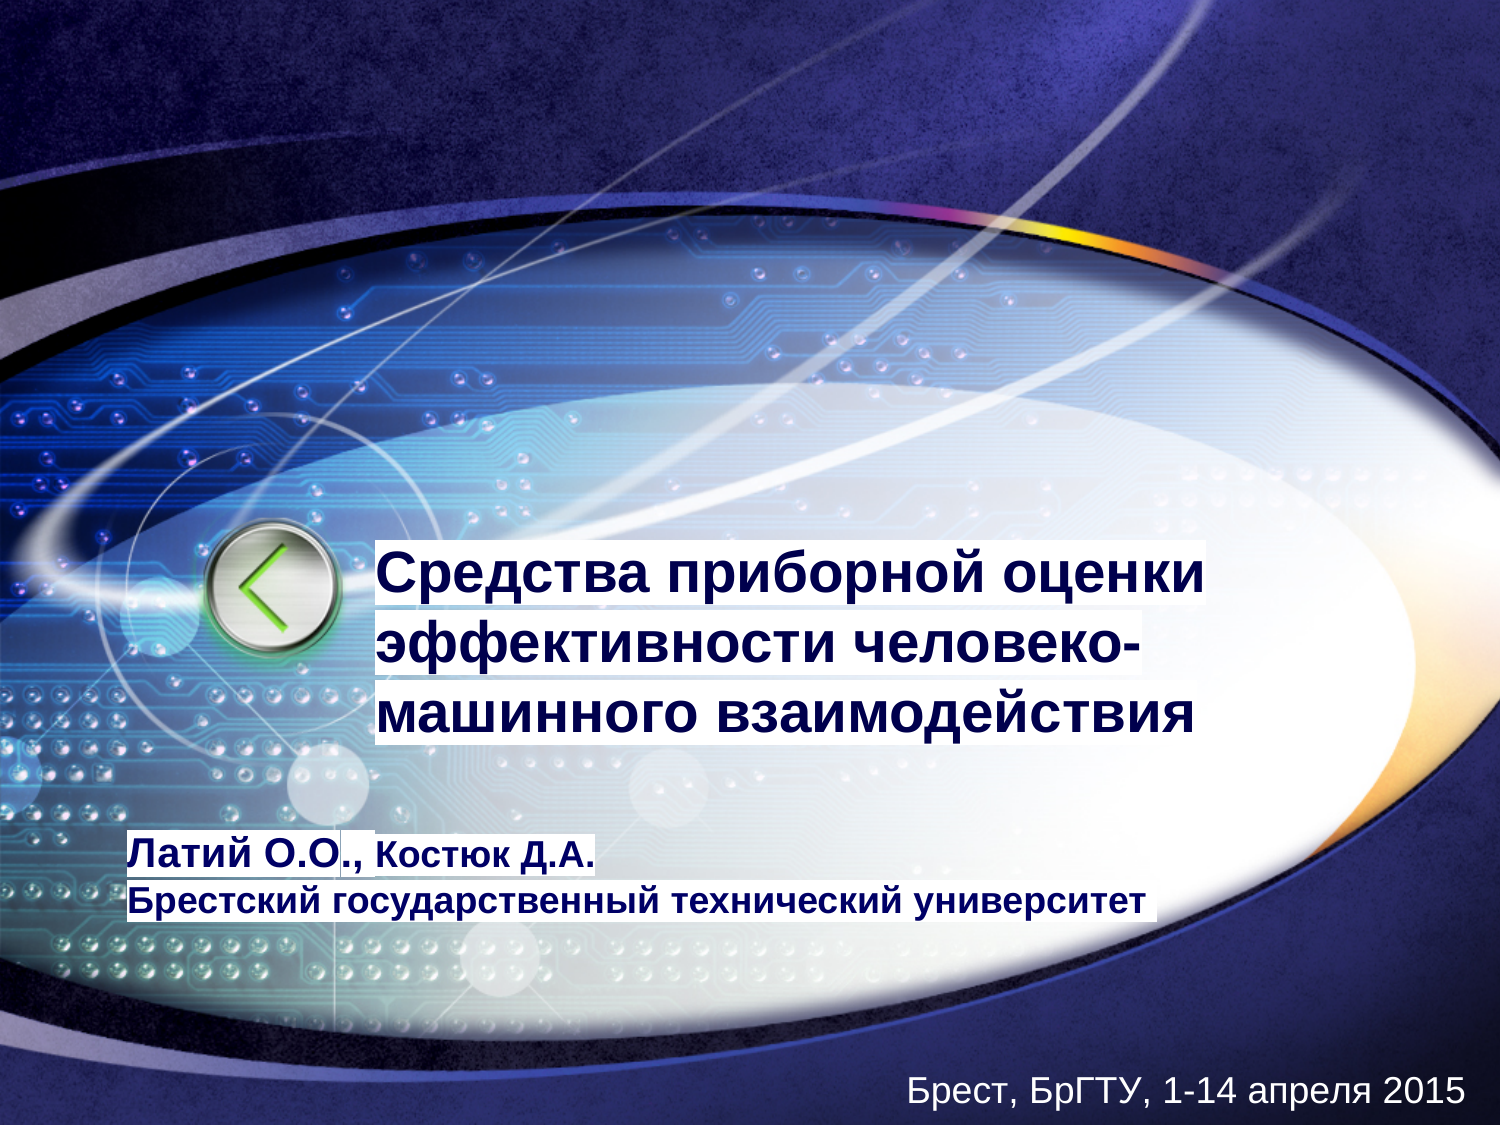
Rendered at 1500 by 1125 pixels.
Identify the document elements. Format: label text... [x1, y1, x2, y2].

title Средства приборной оценки эффективности человеко-машинного взаимодействия [360, 527, 1411, 640]
text_box Брест, БрГТУ, 1-14 апреля 2015 [891, 1058, 1482, 1119]
picture [0, 0, 1500, 1125]
subtitle Латий О.О., Костюк Д.А. Брестский государственный технический университет [112, 828, 1208, 1025]
